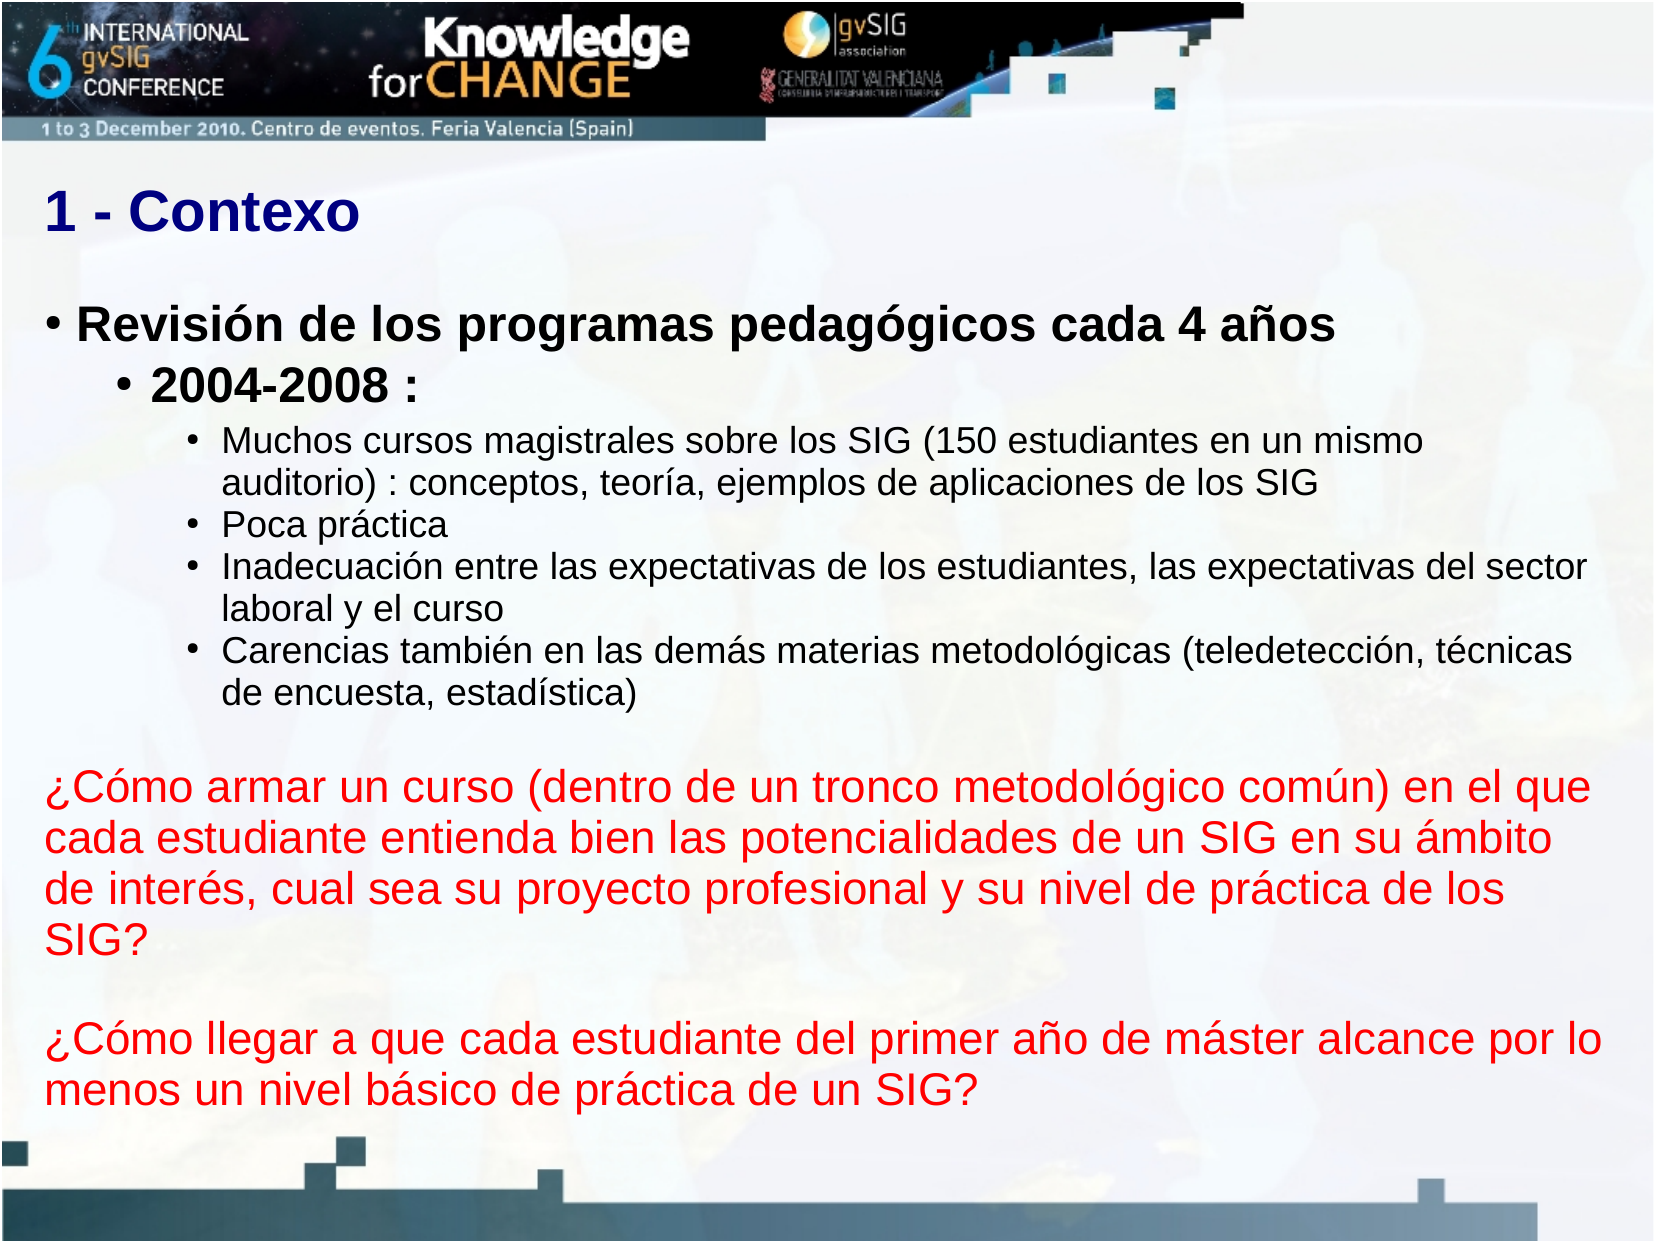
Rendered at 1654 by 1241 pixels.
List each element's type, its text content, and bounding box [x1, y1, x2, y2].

text_box 1 - Contexo Revisión de los programas pedagógicos cada 4 años 2004-2008 : Muchos cursos magistrales sobre los SIG (150 estudiantes en un mismo auditorio) : conceptos, teoría, ejemplos de aplicaciones de los SIG Poca práctica Inadecuación entre las expectativas de los estudiantes, las expectativas del sector laboral y el curso Carencias también en las demás materias metodológicas (teledetección, técnicas de encuesta, estadística) ¿Cómo armar un curso (dentro de un tronco metodológico común) en el que cada estudiante entienda bien las potencialidades de un SIG en su ámbito de interés, cual sea su proyecto profesional y su nivel de práctica de los SIG? ¿Cómo llegar a que cada estudiante del primer año de máster alcance por lo menos un nivel básico de práctica de un SIG? [29, 171, 1625, 1127]
picture [2, 2, 1654, 1241]
